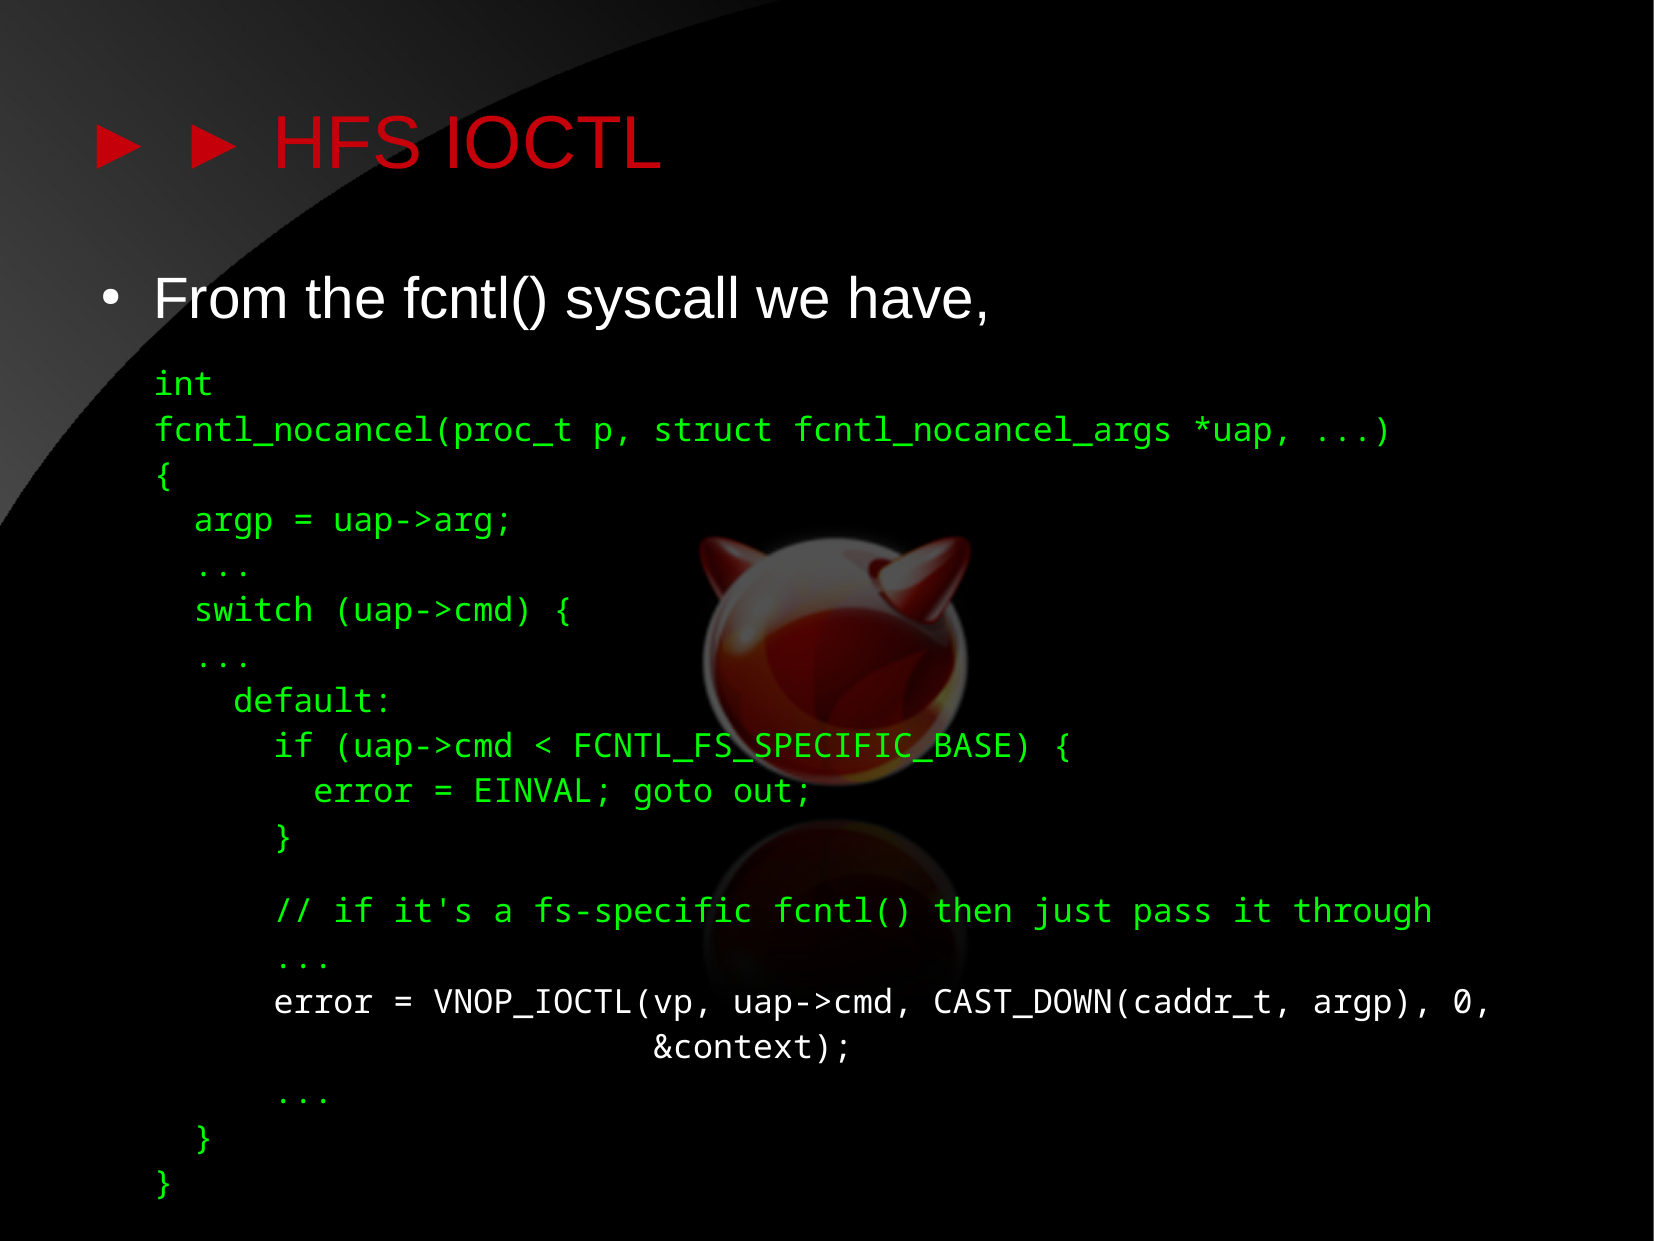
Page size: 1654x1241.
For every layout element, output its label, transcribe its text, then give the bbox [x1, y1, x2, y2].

picture [0, 0, 1654, 1241]
title ► ► HFS IOCTL [82, 56, 1571, 229]
list From the fcntl() syscall we have, int fcntl_nocancel(proc_t p, struct fcntl_nocancel_args *uap, ...) { argp = uap->arg; ... switch (uap->cmd) { ... default: if (uap->cmd < FCNTL_FS_SPECIFIC_BASE) { error = EINVAL; goto out; } // if it's a fs-specific fcntl() then just pass it through ... error = VNOP_IOCTL(vp, uap->cmd, CAST_DOWN(caddr_t, argp), 0, &context); ... } } Since HFS_GET_BOOT_INFO > FCNTL_FS_SPECIFIC_BASE, uap->arg is left untouched! [82, 265, 1571, 1148]
